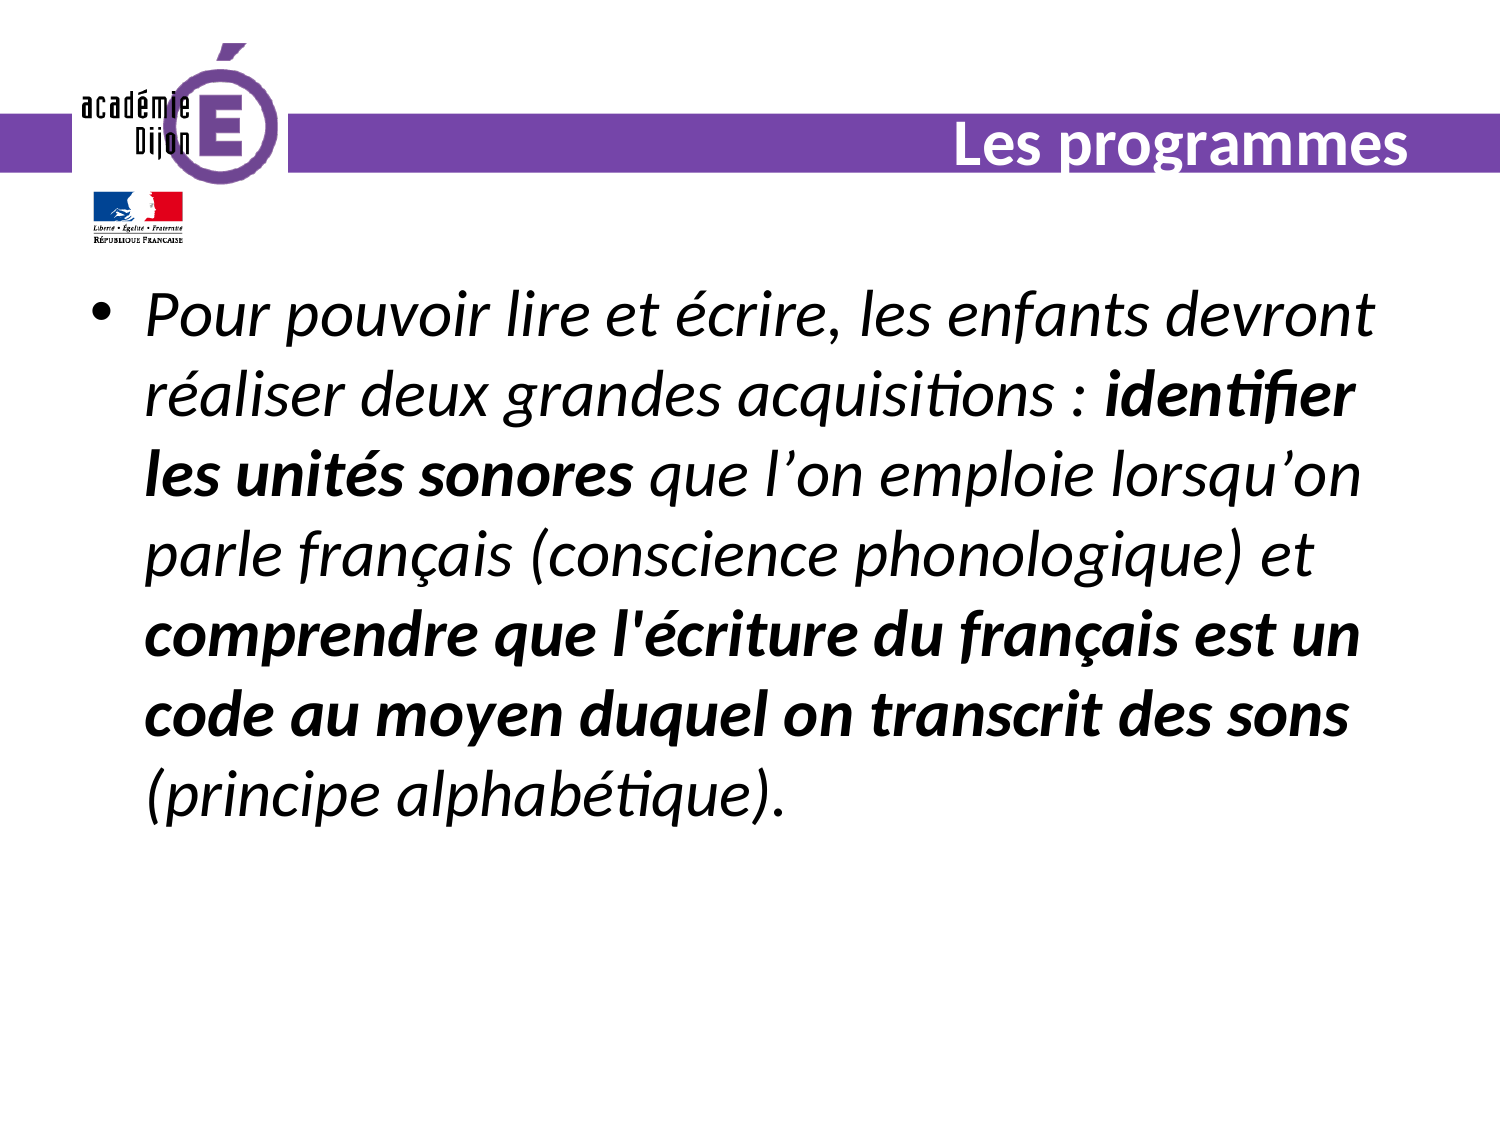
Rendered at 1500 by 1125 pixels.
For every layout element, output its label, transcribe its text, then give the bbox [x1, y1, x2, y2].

text_box Les programmes [360, 45, 1426, 233]
text_box Pour pouvoir lire et écrire, les enfants devront réaliser deux grandes acquisitions : identifier les unités sonores que l’on emploie lorsqu’on parle français (conscience phonologique) et comprendre que l'écriture du français est un code au moyen duquel on transcrit des sons (principe alphabétique). [75, 262, 1426, 1005]
picture [82, 43, 278, 243]
